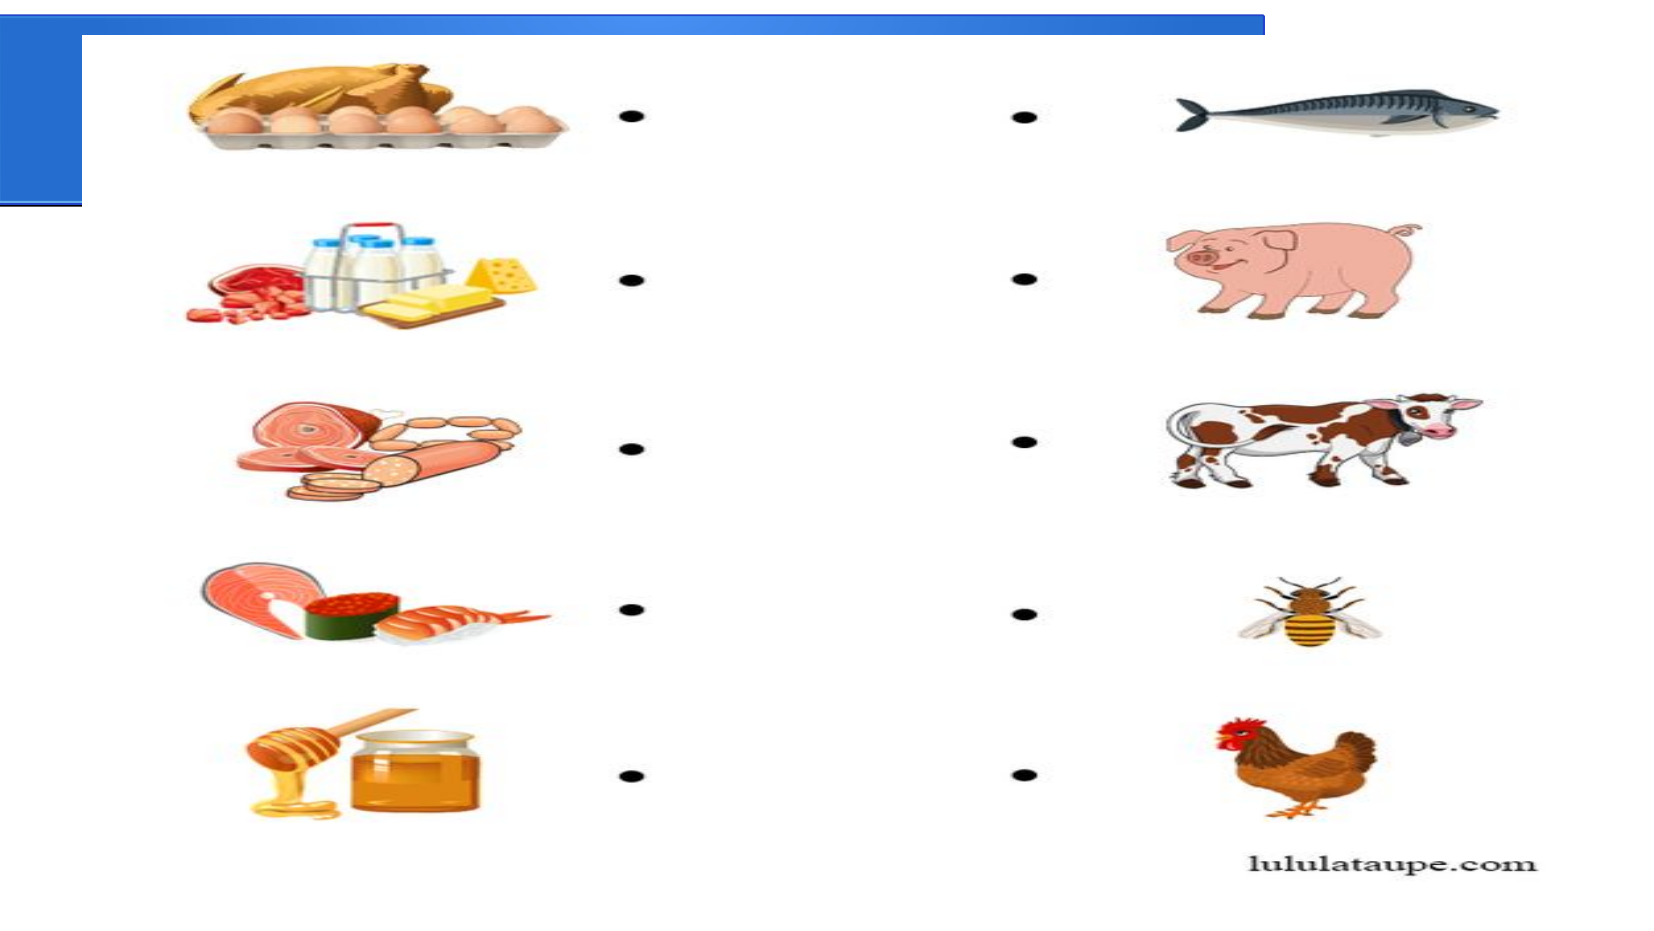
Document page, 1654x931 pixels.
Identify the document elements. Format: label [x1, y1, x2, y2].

picture [82, 35, 1571, 886]
